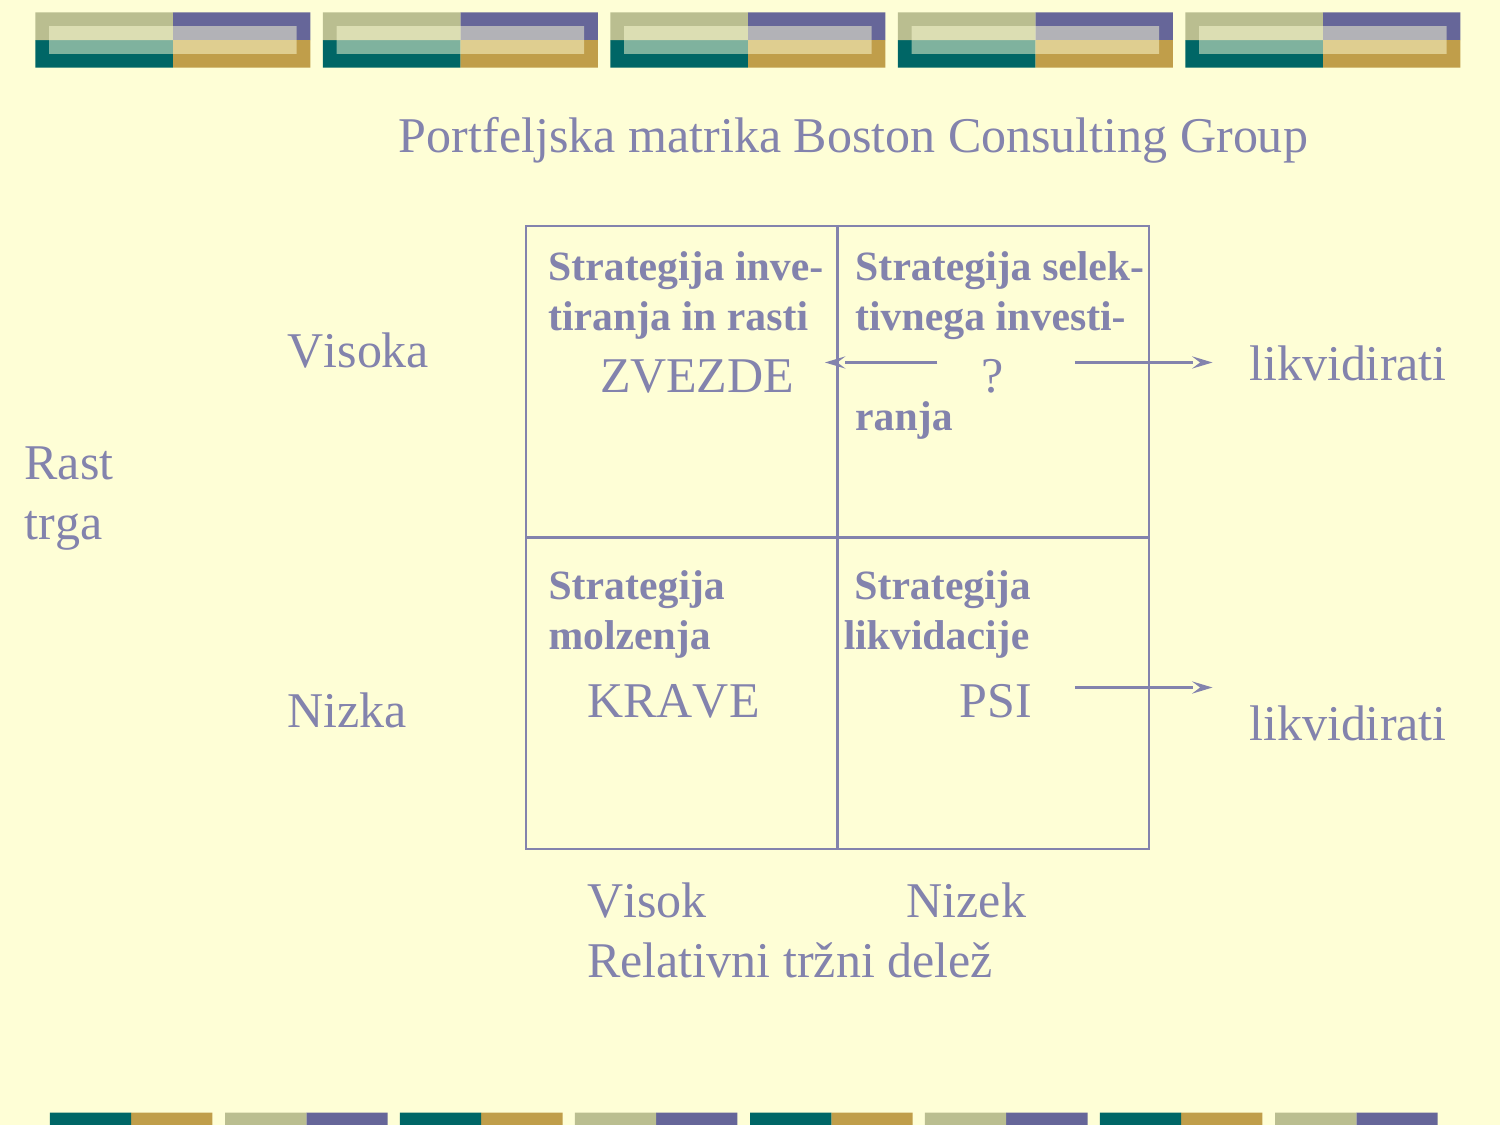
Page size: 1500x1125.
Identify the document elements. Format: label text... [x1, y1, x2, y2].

text_box ZVEZDE ? [584, 334, 840, 411]
text_box likvidirati likvidirati [1234, 322, 1463, 758]
text_box Visoka Nizka [272, 309, 445, 746]
text_box Strategija likvidacije [829, 550, 1046, 666]
text_box Rast trga [9, 422, 130, 558]
text_box Portfeljska matrika Boston Consulting Group [383, 34, 1324, 171]
text_box Strategija molzenja [533, 550, 741, 666]
text_box Visok Nizek Relativni tržni delež [572, 859, 1042, 996]
text_box KRAVE PSI [572, 659, 1047, 736]
text_box Strategija inve- tiranja in rasti [533, 231, 839, 347]
text_box Strategija selek- tivnega investi- ranja [840, 231, 1160, 447]
